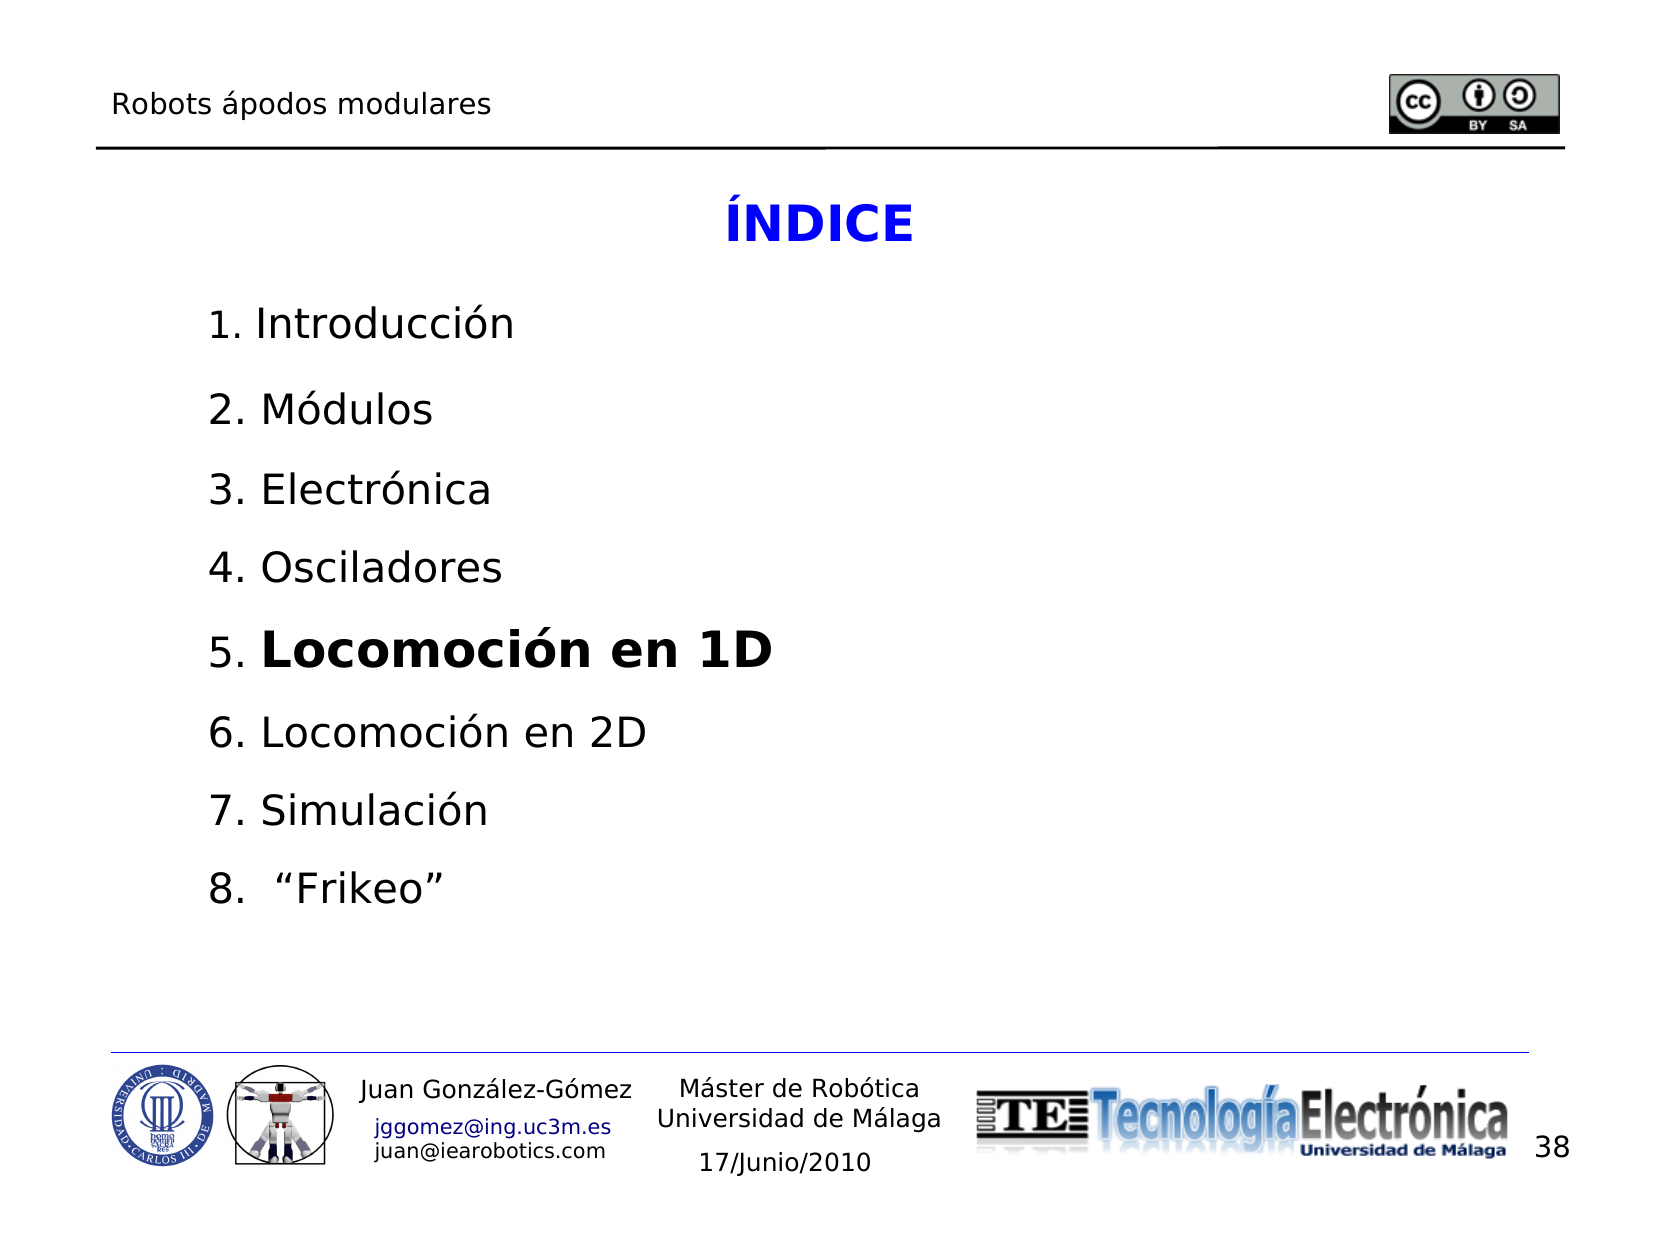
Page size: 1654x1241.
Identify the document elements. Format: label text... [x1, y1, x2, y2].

text_box Juan González-Gómez [345, 1068, 642, 1113]
picture [110, 1062, 215, 1167]
text_box 17/Junio/2010 [675, 1141, 888, 1186]
picture [1389, 74, 1560, 134]
text_box jggomez@ing.uc3m.es juan@iearobotics.com [359, 1107, 627, 1172]
text_box Robots ápodos modulares [96, 79, 508, 129]
picture [226, 1065, 334, 1165]
text_box Introducción Módulos Electrónica Osciladores Locomoción en 1D Locomoción en 2D Simulación “Frikeo” [192, 292, 790, 922]
text_box ÍNDICE [709, 187, 931, 261]
text_box Máster de Robótica Universidad de Málaga [642, 1067, 958, 1141]
picture [974, 1084, 1509, 1160]
